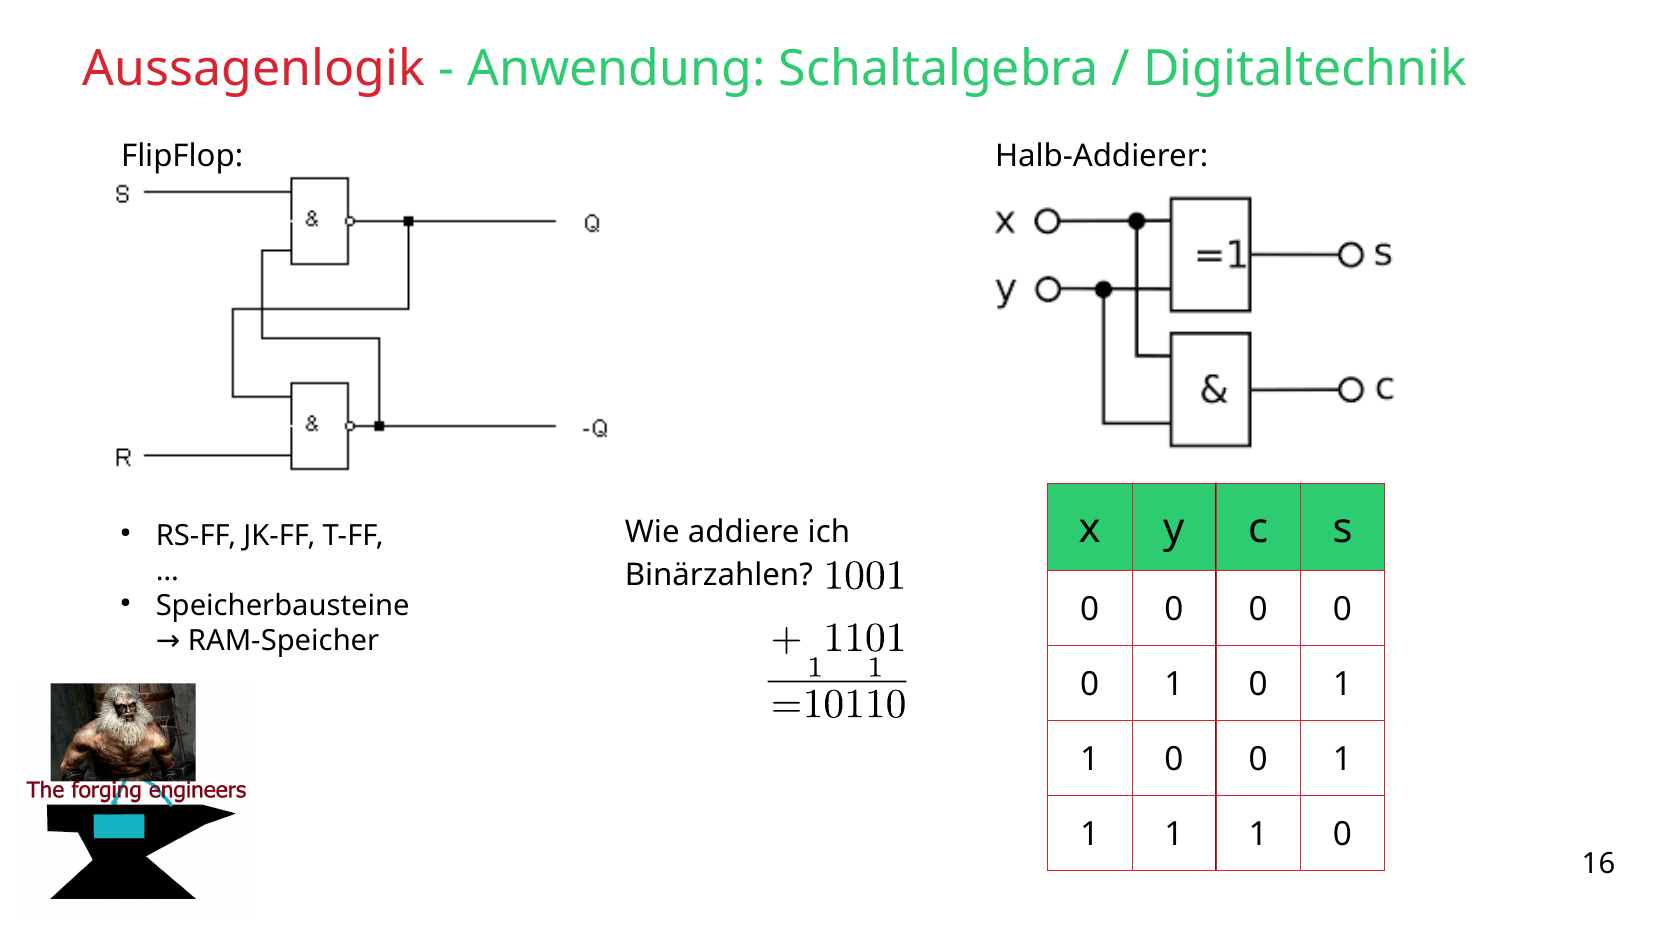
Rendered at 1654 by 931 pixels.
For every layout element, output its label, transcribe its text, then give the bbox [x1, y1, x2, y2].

table_header y [1133, 484, 1215, 570]
table_cell 0 [1217, 721, 1300, 795]
table_header x [1048, 484, 1132, 570]
picture [82, 127, 654, 530]
table_cell 1 [1217, 796, 1300, 870]
table_cell 1 [1133, 796, 1215, 870]
table_cell 1 [1048, 796, 1132, 870]
table_cell 0 [1301, 571, 1384, 645]
picture [767, 570, 775, 575]
table_cell 1 [1133, 646, 1215, 720]
table_cell 1 [1301, 646, 1384, 720]
picture [946, 154, 1441, 503]
table_header c [1217, 484, 1300, 570]
table_header s [1301, 484, 1384, 570]
table_cell 0 [1048, 571, 1132, 645]
table_cell 0 [1133, 571, 1215, 645]
table_cell 1 [1301, 721, 1384, 795]
table_cell 0 [1048, 646, 1132, 720]
table_cell 0 [1217, 571, 1300, 645]
text_box Halb-Addierer: [980, 125, 1410, 178]
text_box RS-FF, JK-FF, T-FF, … Speicherbausteine → RAM-Speicher [105, 501, 426, 621]
table_cell 0 [1133, 721, 1215, 795]
picture [767, 561, 907, 719]
text_box Wie addiere ich Binärzahlen? [610, 501, 1040, 553]
text_box FlipFlop: [106, 125, 536, 178]
table_cell 0 [1301, 796, 1384, 870]
title Aussagenlogik - Anwendung: Schaltalgebra / Digitaltechnik [82, 37, 1571, 95]
table_cell 1 [1048, 721, 1132, 795]
table_cell 0 [1217, 646, 1300, 720]
picture [17, 679, 254, 916]
